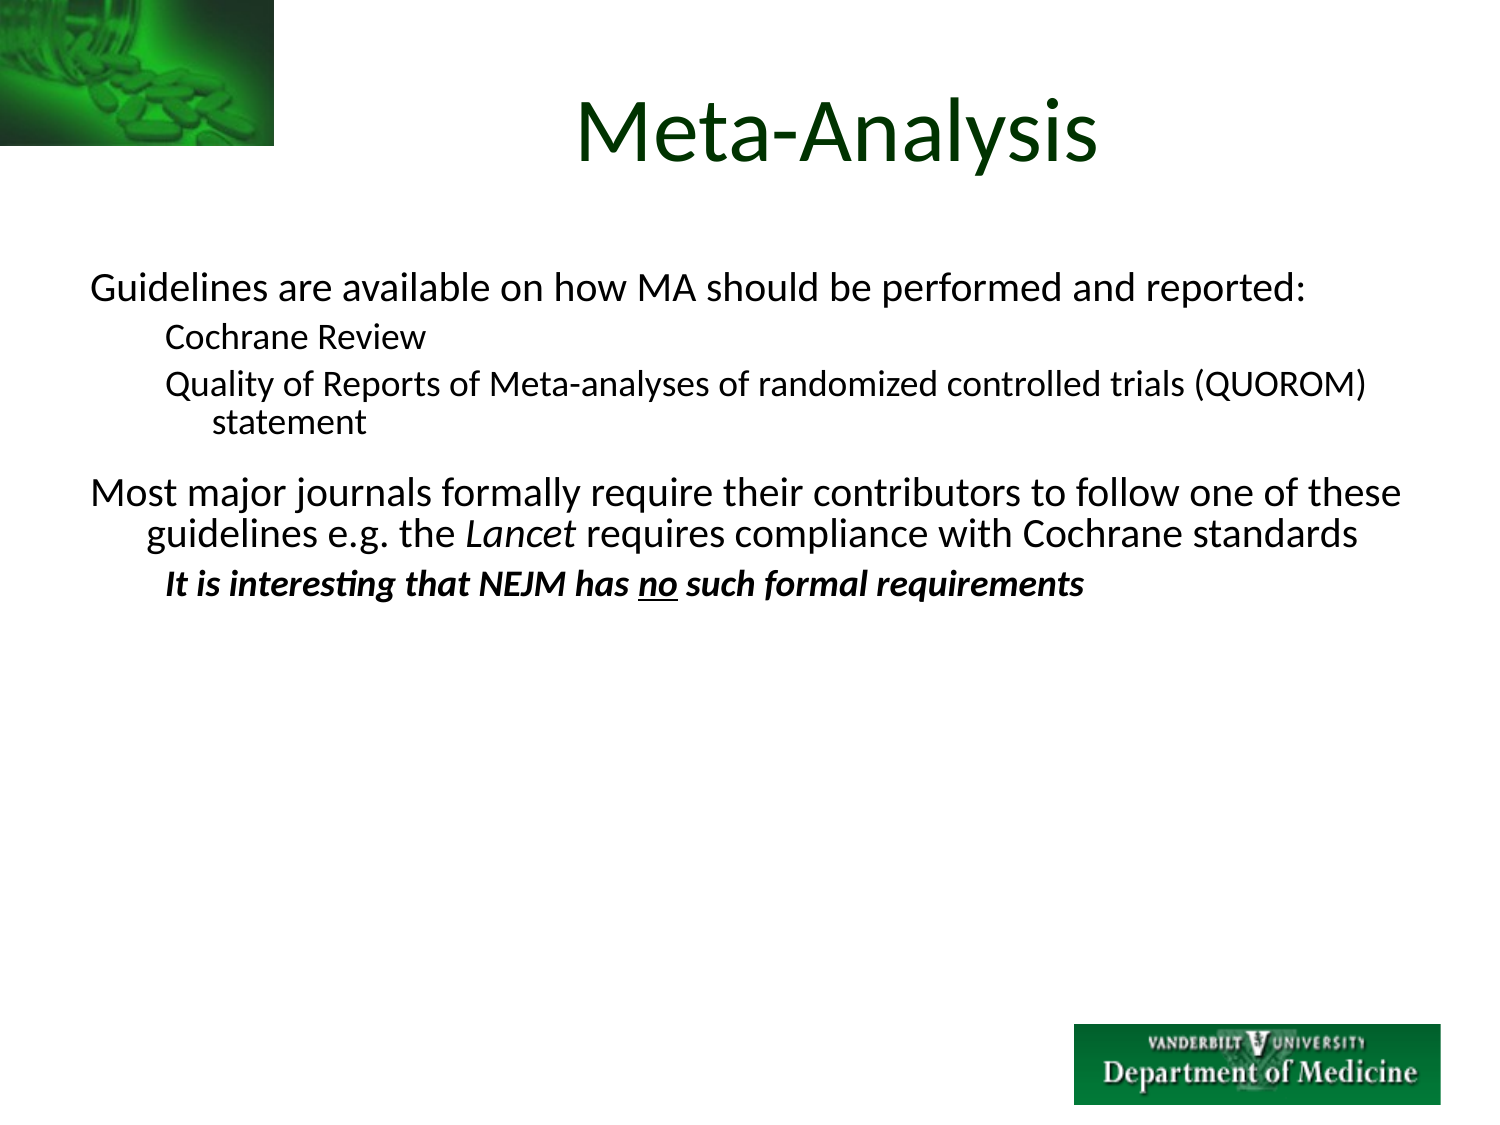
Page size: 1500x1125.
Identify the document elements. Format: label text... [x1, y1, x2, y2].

picture [1074, 1024, 1441, 1105]
list Guidelines are available on how MA should be performed and reported: Cochrane Review Quality of Reports of Meta-analyses of randomized controlled trials (QUOROM) statement Most major journals formally require their contributors to follow one of these guidelines e.g. the Lancet requires compliance with Cochrane standards It is interesting that NEJM has no such formal requirements [75, 262, 1426, 1006]
picture [0, 0, 274, 146]
title Meta-Analysis [224, 45, 1450, 233]
